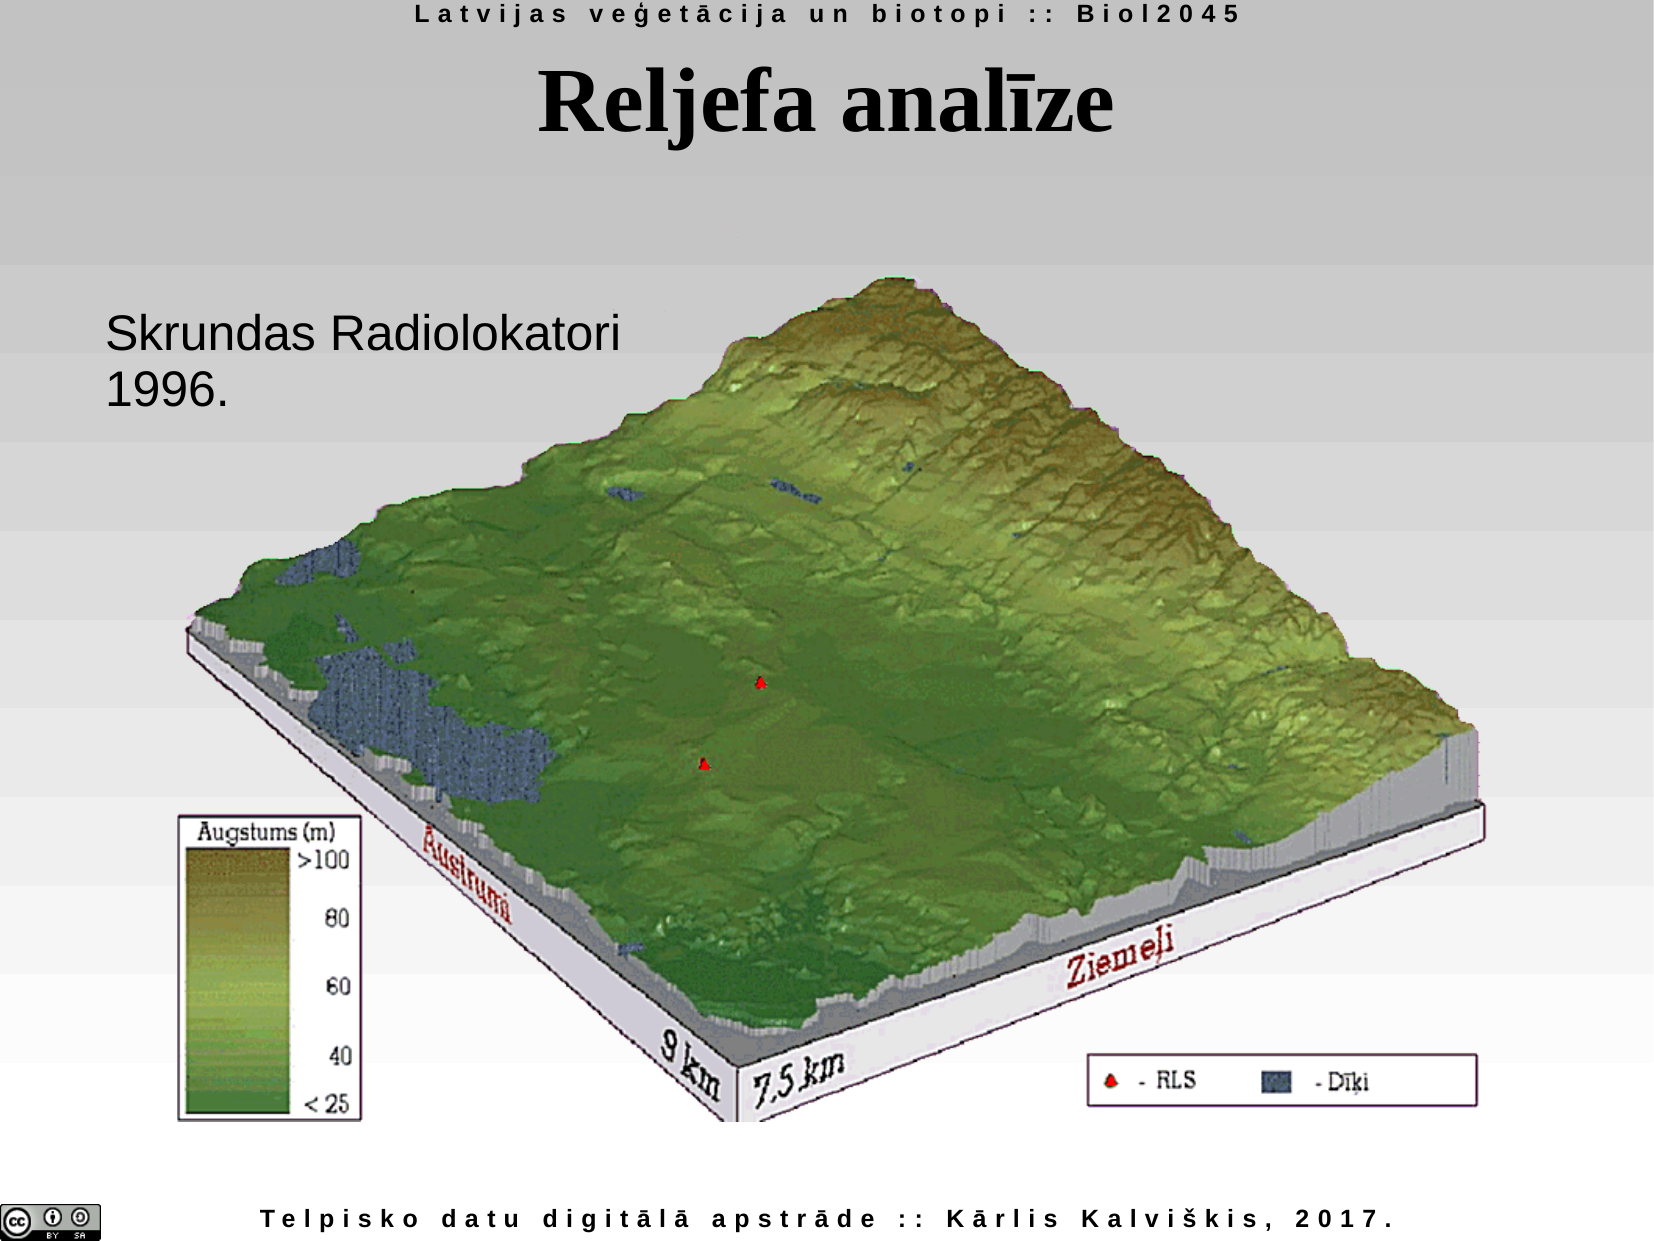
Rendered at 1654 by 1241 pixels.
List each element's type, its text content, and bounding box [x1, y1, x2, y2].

picture [0, 0, 1654, 1241]
text_box Skrundas Radiolokatori 1996. [105, 305, 622, 418]
title Reljefa analīze [29, 49, 1625, 296]
